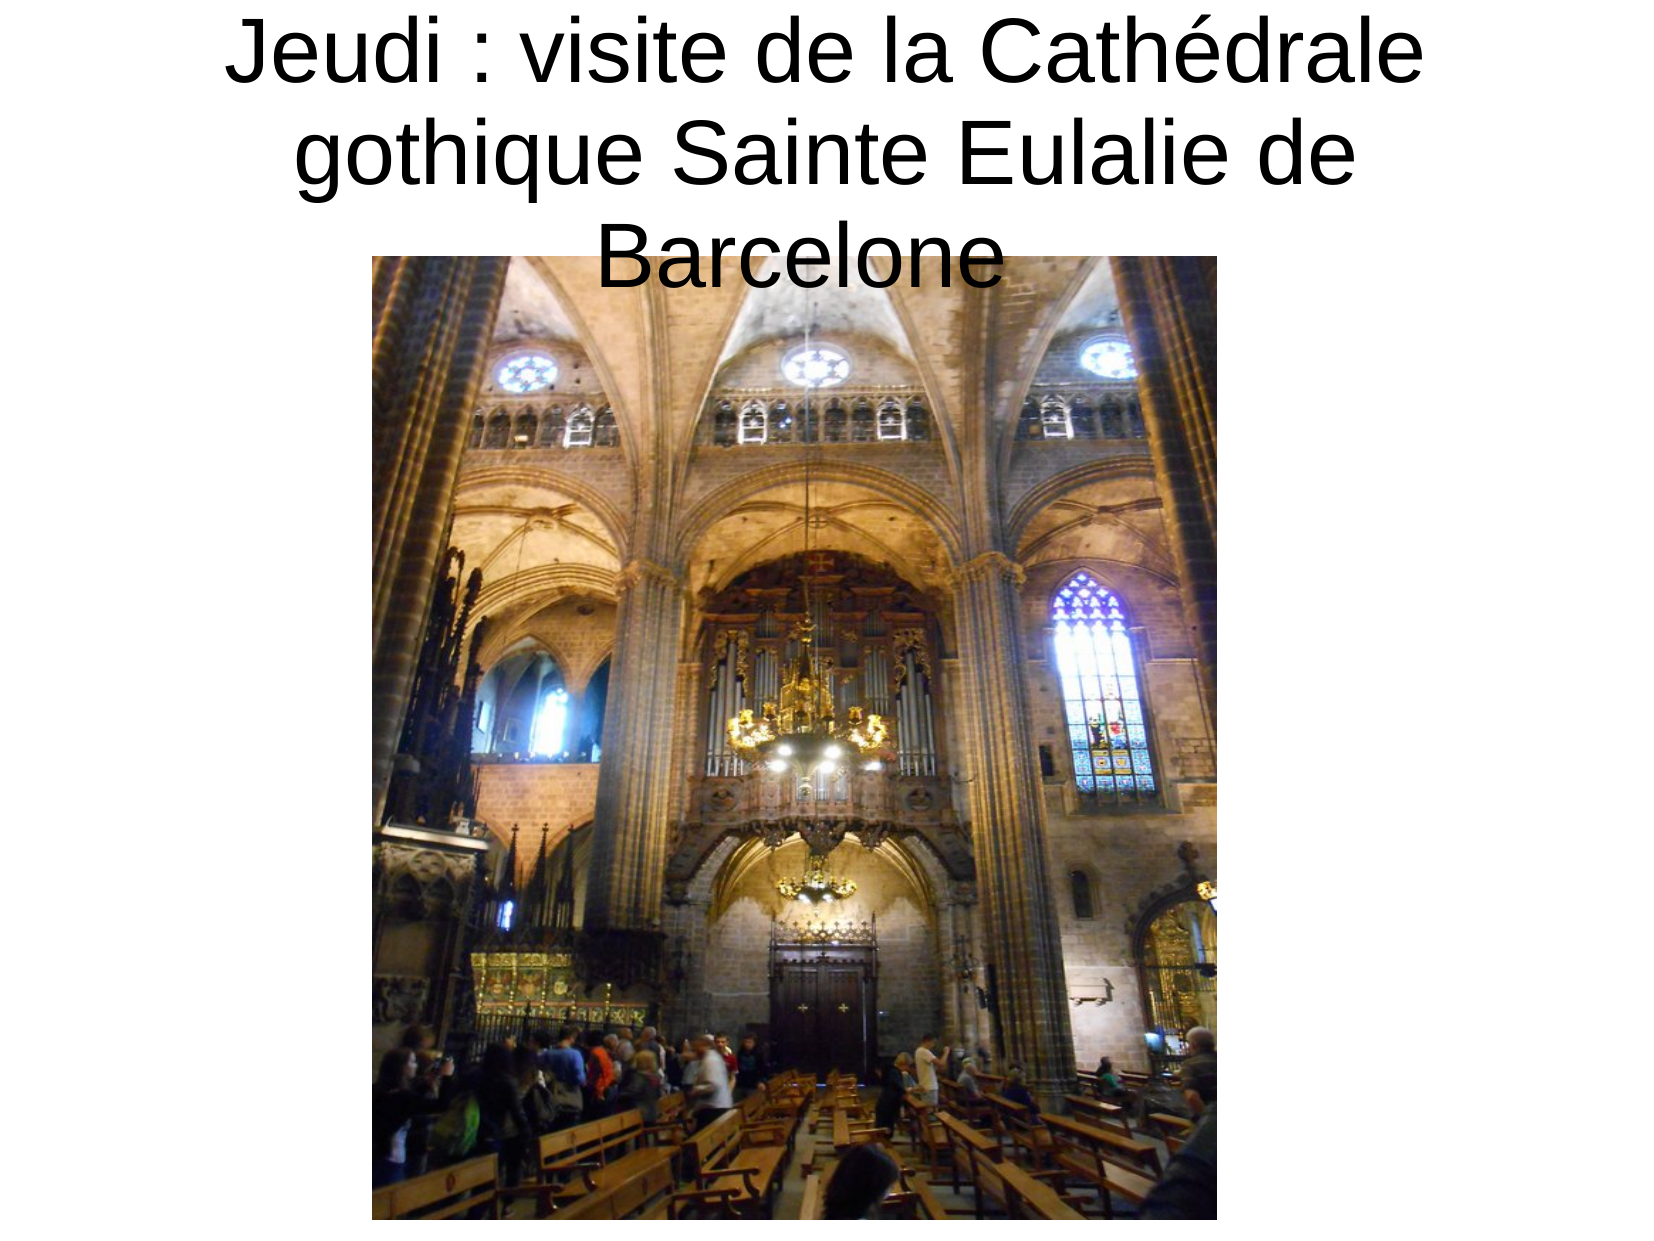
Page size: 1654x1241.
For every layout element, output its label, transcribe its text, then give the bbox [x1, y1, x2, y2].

picture [372, 307, 1217, 1220]
title Jeudi : visite de la Cathédrale gothique Sainte Eulalie de Barcelone [82, 0, 1571, 307]
